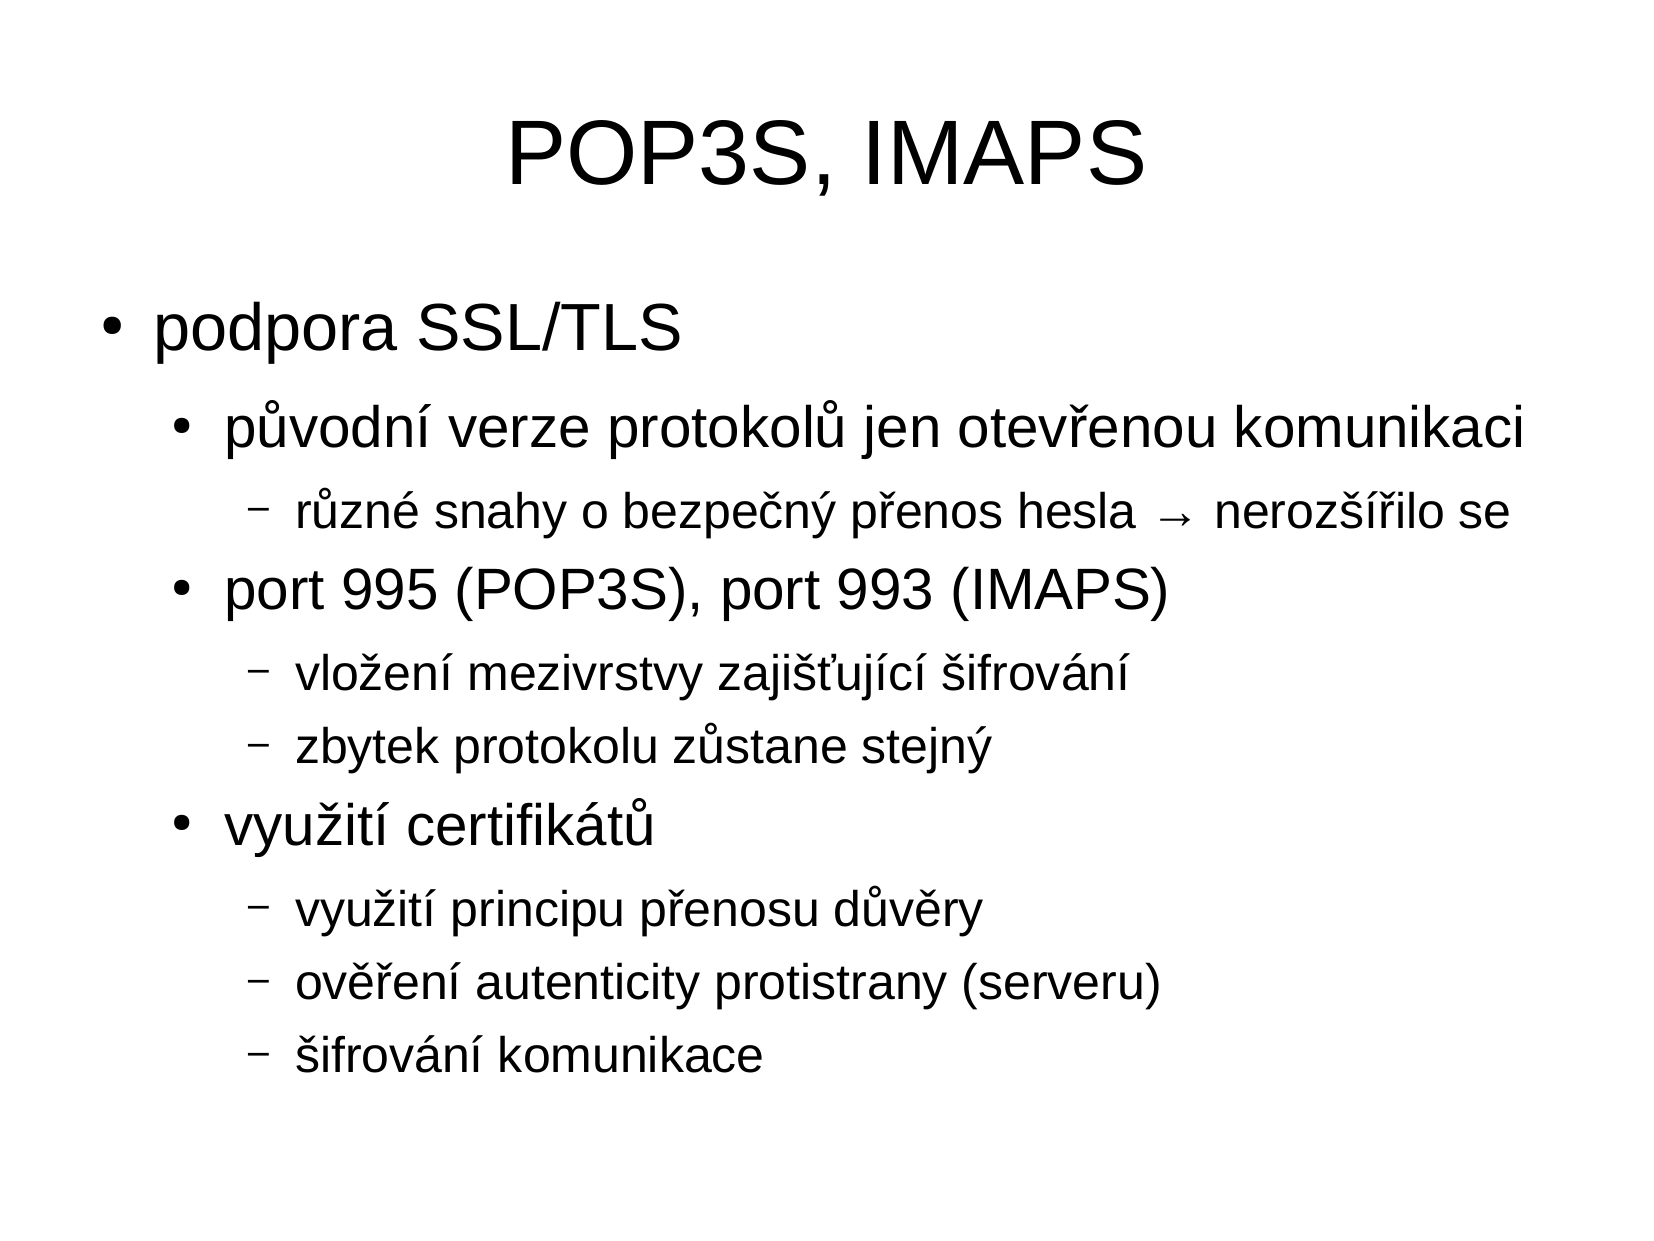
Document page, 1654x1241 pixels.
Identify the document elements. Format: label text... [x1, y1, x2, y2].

list podpora SSL/TLS původní verze protokolů jen otevřenou komunikaci různé snahy o bezpečný přenos hesla → nerozšířilo se port 995 (POP3S), port 993 (IMAPS) vložení mezivrstvy zajišťující šifrování zbytek protokolu zůstane stejný využití certifikátů využití principu přenosu důvěry ověření autenticity protistrany (serveru) šifrování komunikace [82, 290, 1571, 1109]
title POP3S, IMAPS [82, 49, 1571, 257]
